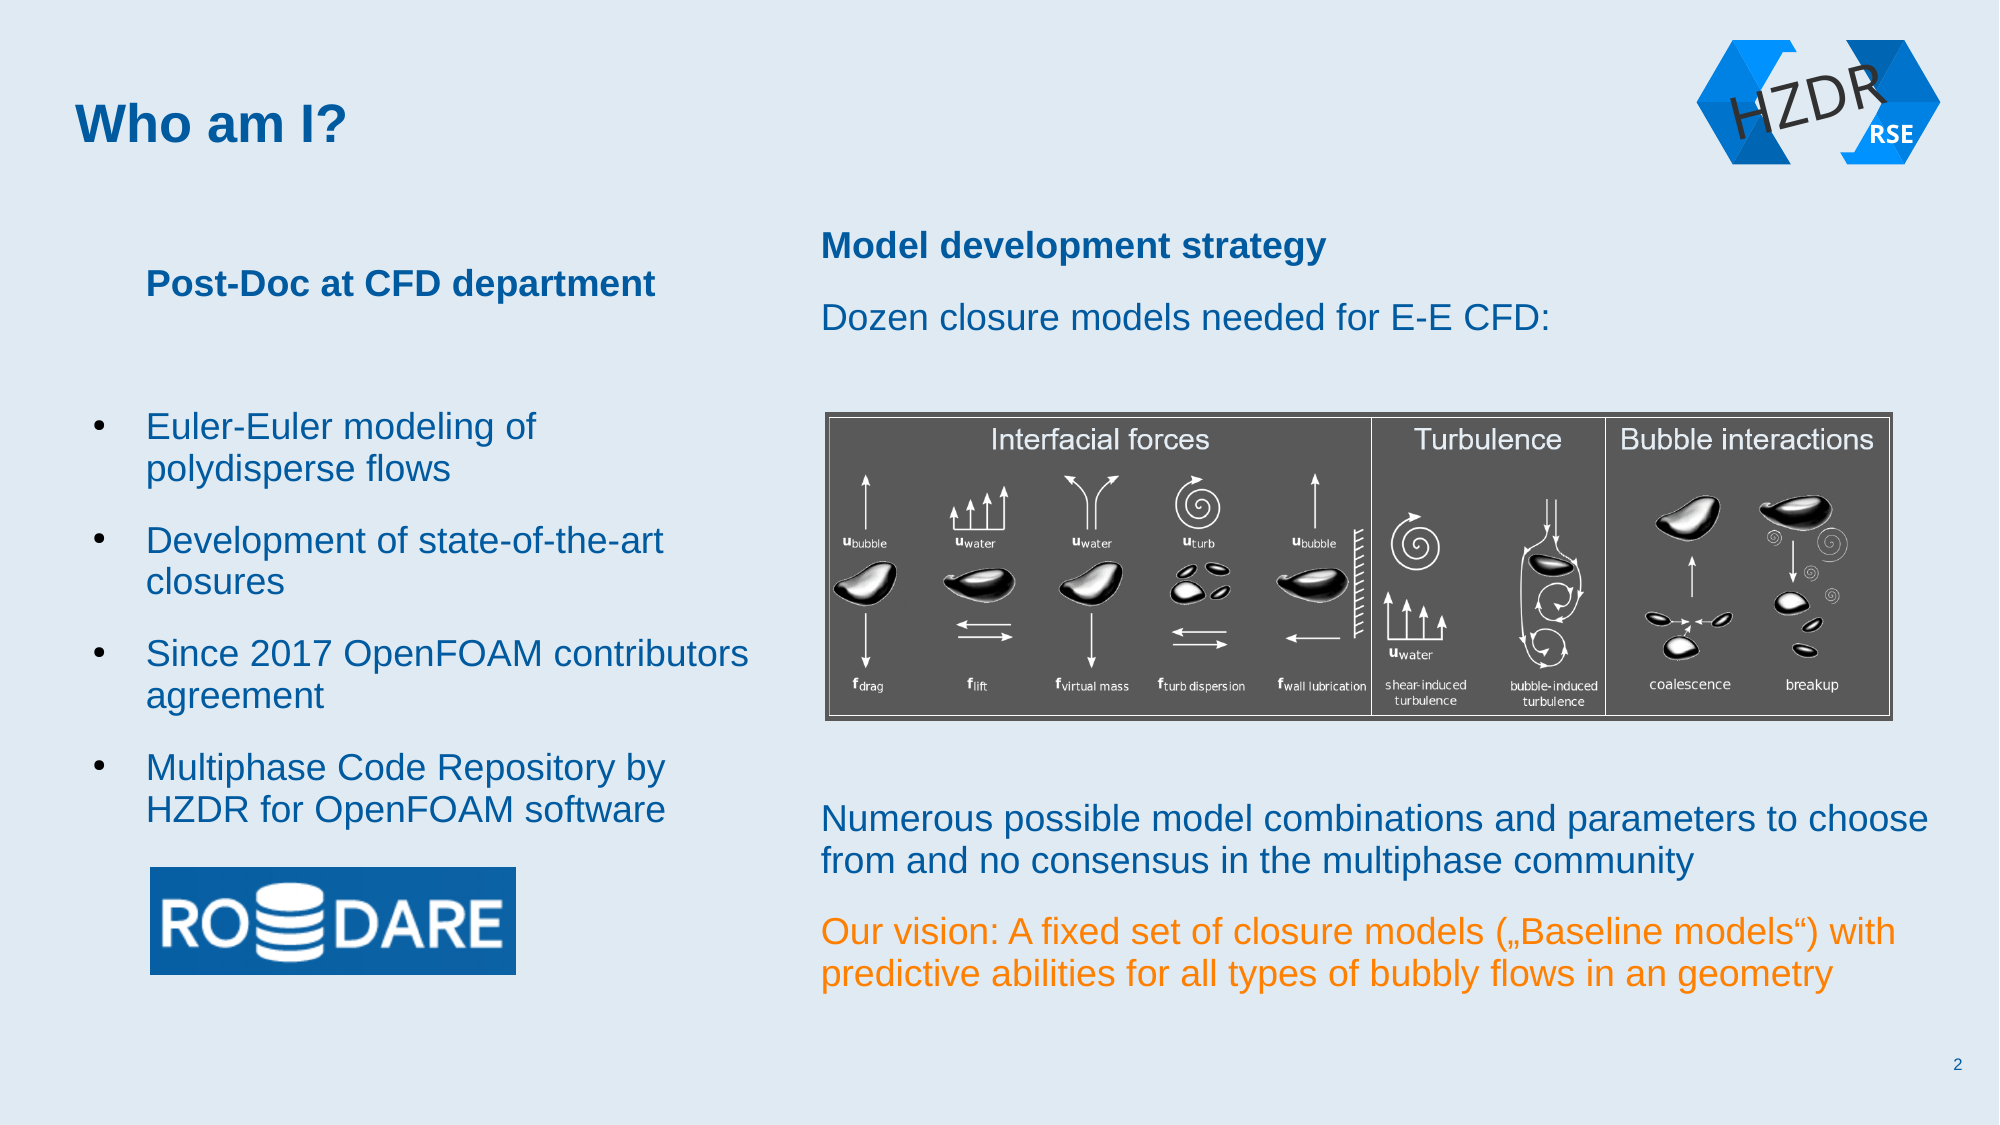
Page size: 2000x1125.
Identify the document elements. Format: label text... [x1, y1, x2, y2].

list Model development strategy Dozen closure models needed for E-E CFD: Numerous possible model combinations and parameters to choose from and no consensus in the multiphase community Our vision: A fixed set of closure models („Baseline models“) with predictive abilities for all types of bubbly flows in an geometry [750, 224, 1951, 1051]
picture [150, 867, 516, 976]
list Post-Doc at CFD department Euler-Euler modeling of polydisperse flows Development of state-of-the-art closures Since 2017 OpenFOAM contributors agreement Multiphase Code Repository by HZDR for OpenFOAM software [75, 262, 750, 976]
title Who am I? [75, 52, 1875, 195]
picture [825, 412, 1893, 721]
